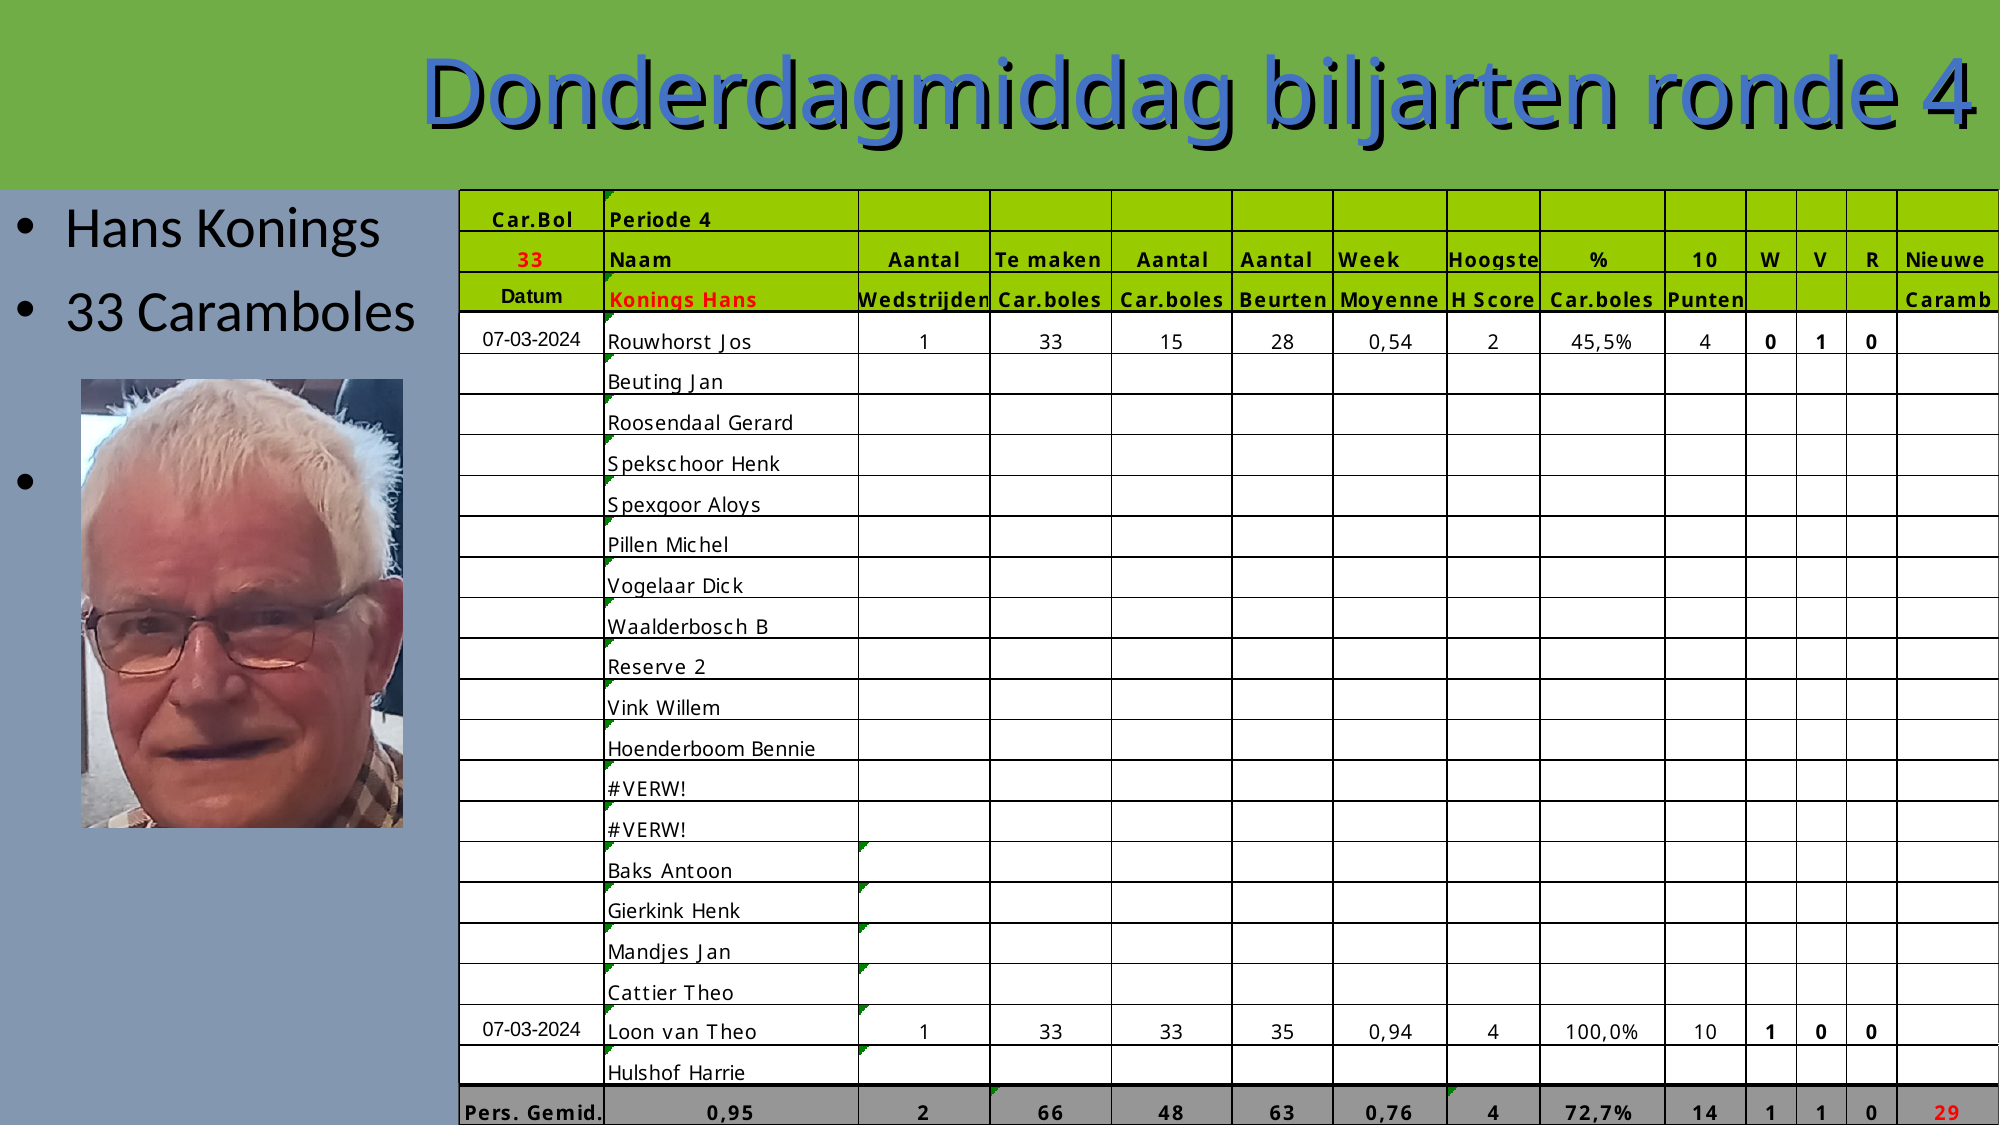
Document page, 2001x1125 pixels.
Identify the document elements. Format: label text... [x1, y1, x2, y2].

list Hans Konings 33 Caramboles [0, 189, 458, 1125]
picture [81, 379, 403, 828]
picture [458, 189, 2000, 1125]
title Donderdagmiddag biljarten ronde 4 [0, 0, 2000, 189]
